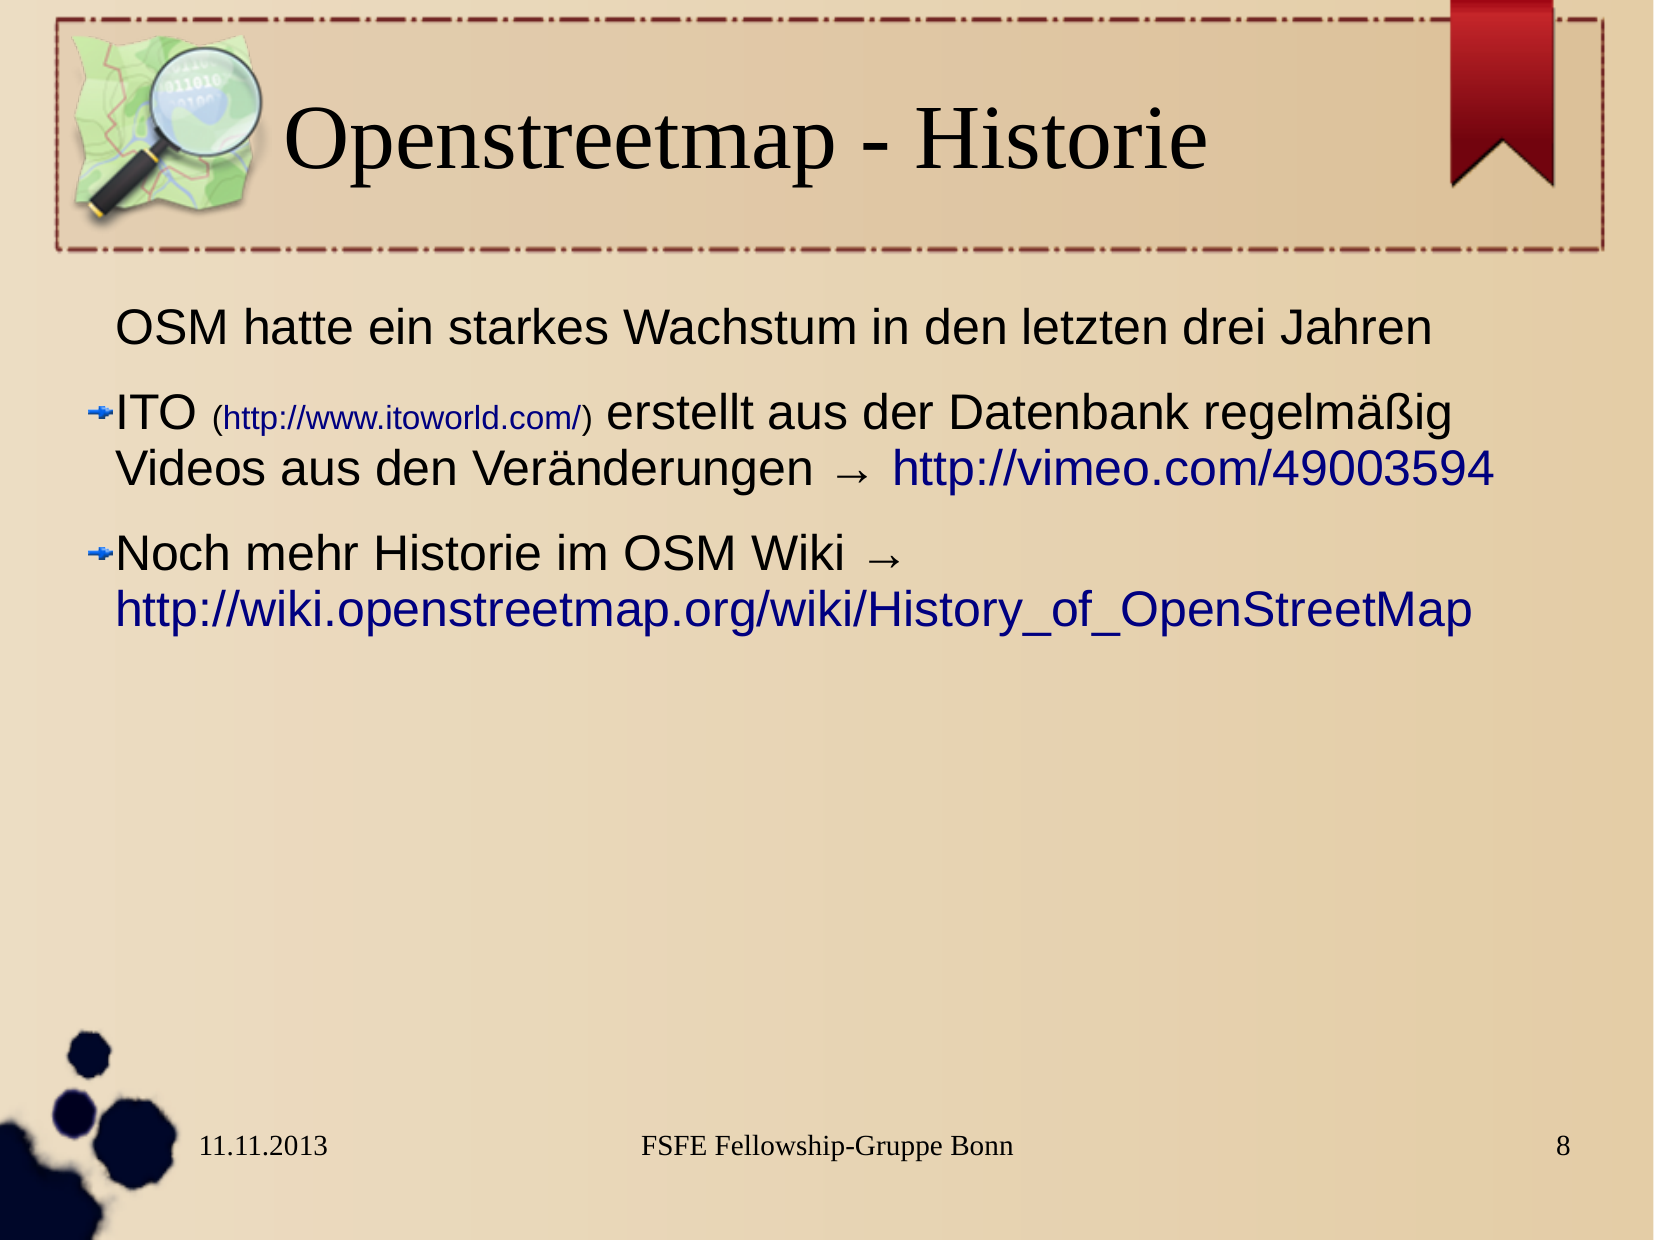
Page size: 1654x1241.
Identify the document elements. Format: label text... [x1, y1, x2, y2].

title Openstreetmap - Historie [272, 47, 1412, 229]
list OSM hatte ein starkes Wachstum in den letzten drei Jahren ITO (http://www.itoworld.com/) erstellt aus der Datenbank regelmäßig Videos aus den Veränderungen → http://vimeo.com/49003594 Noch mehr Historie im OSM Wiki → http://wiki.openstreetmap.org/wiki/History_of_OpenStreetMap [82, 299, 1571, 1019]
picture [0, 0, 1654, 1240]
